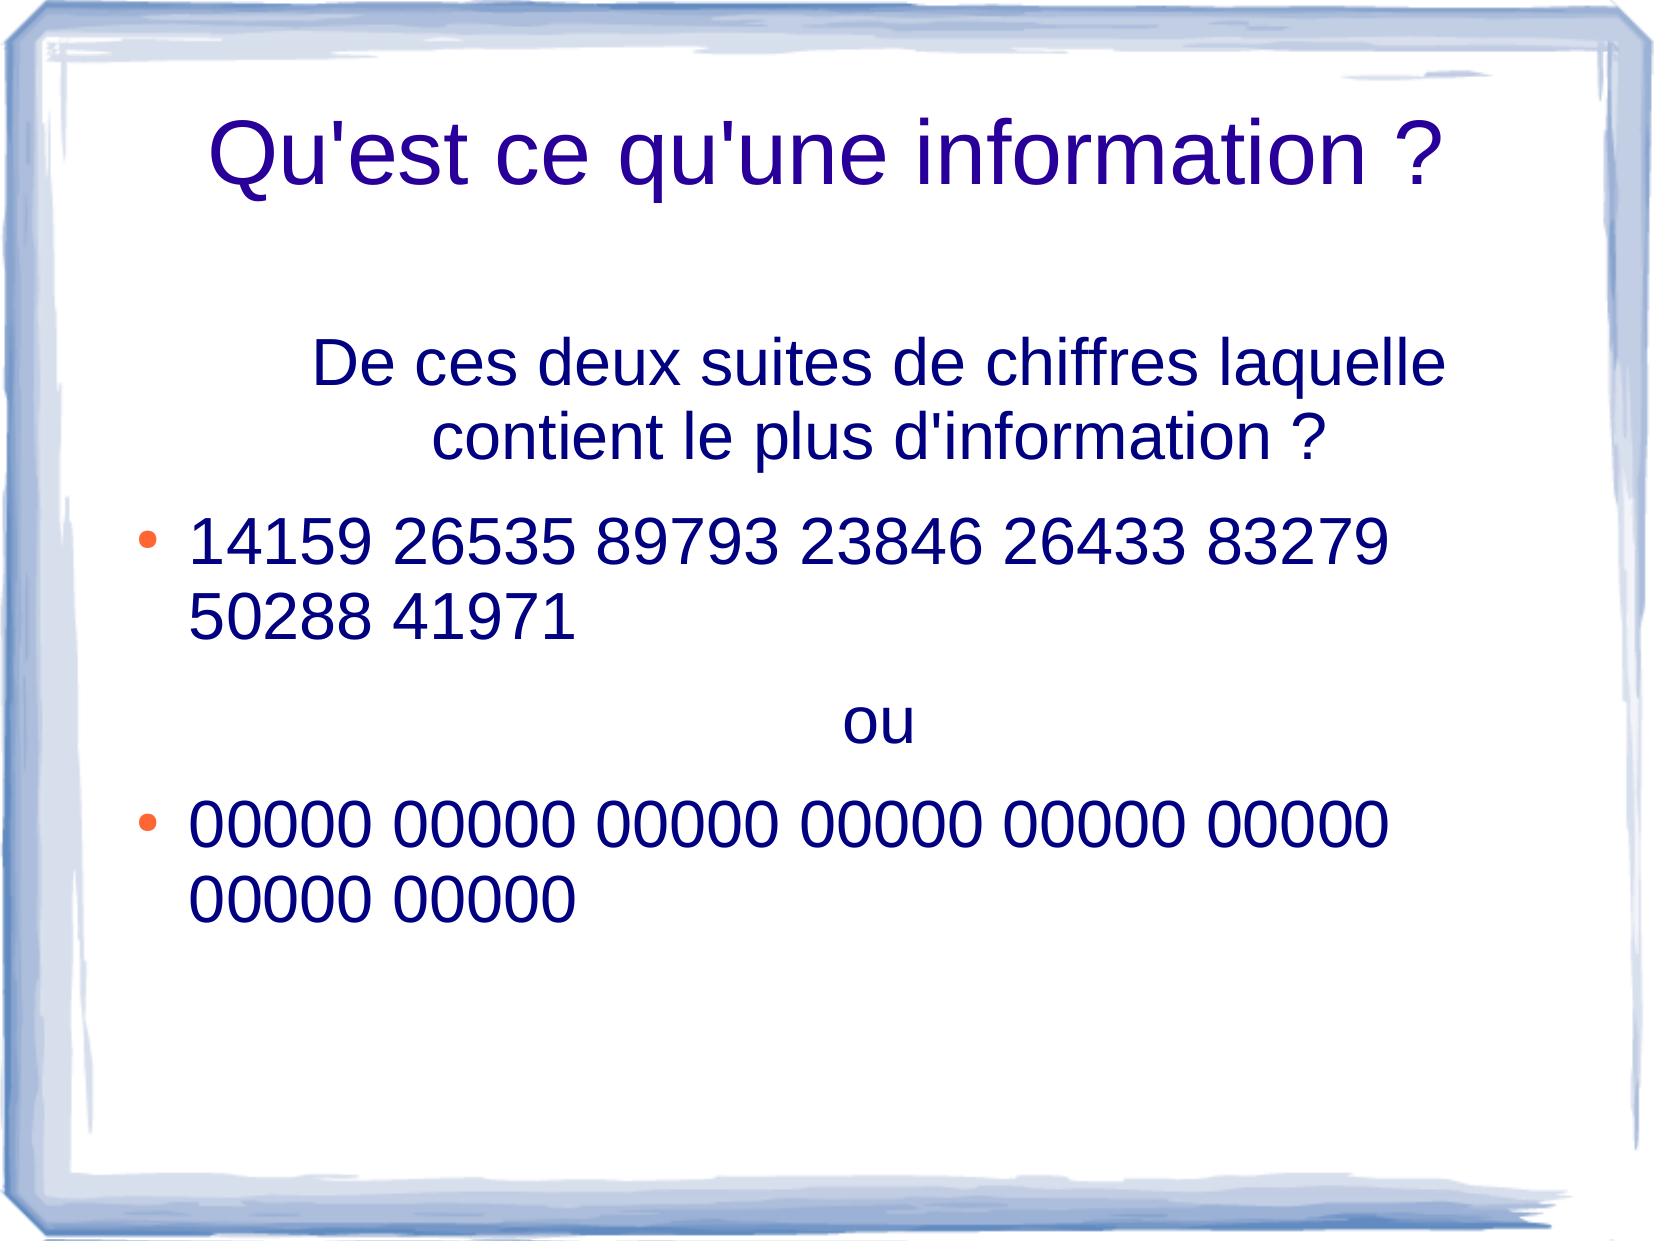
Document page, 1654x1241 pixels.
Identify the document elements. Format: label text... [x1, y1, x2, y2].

title Qu'est ce qu'une information ? [82, 49, 1571, 257]
list De ces deux suites de chiffres laquelle contient le plus d'information ? 14159 26535 89793 23846 26433 83279 50288 41971 ou 00000 00000 00000 00000 00000 00000 00000 00000 [118, 324, 1571, 1045]
picture [0, 0, 1654, 1241]
